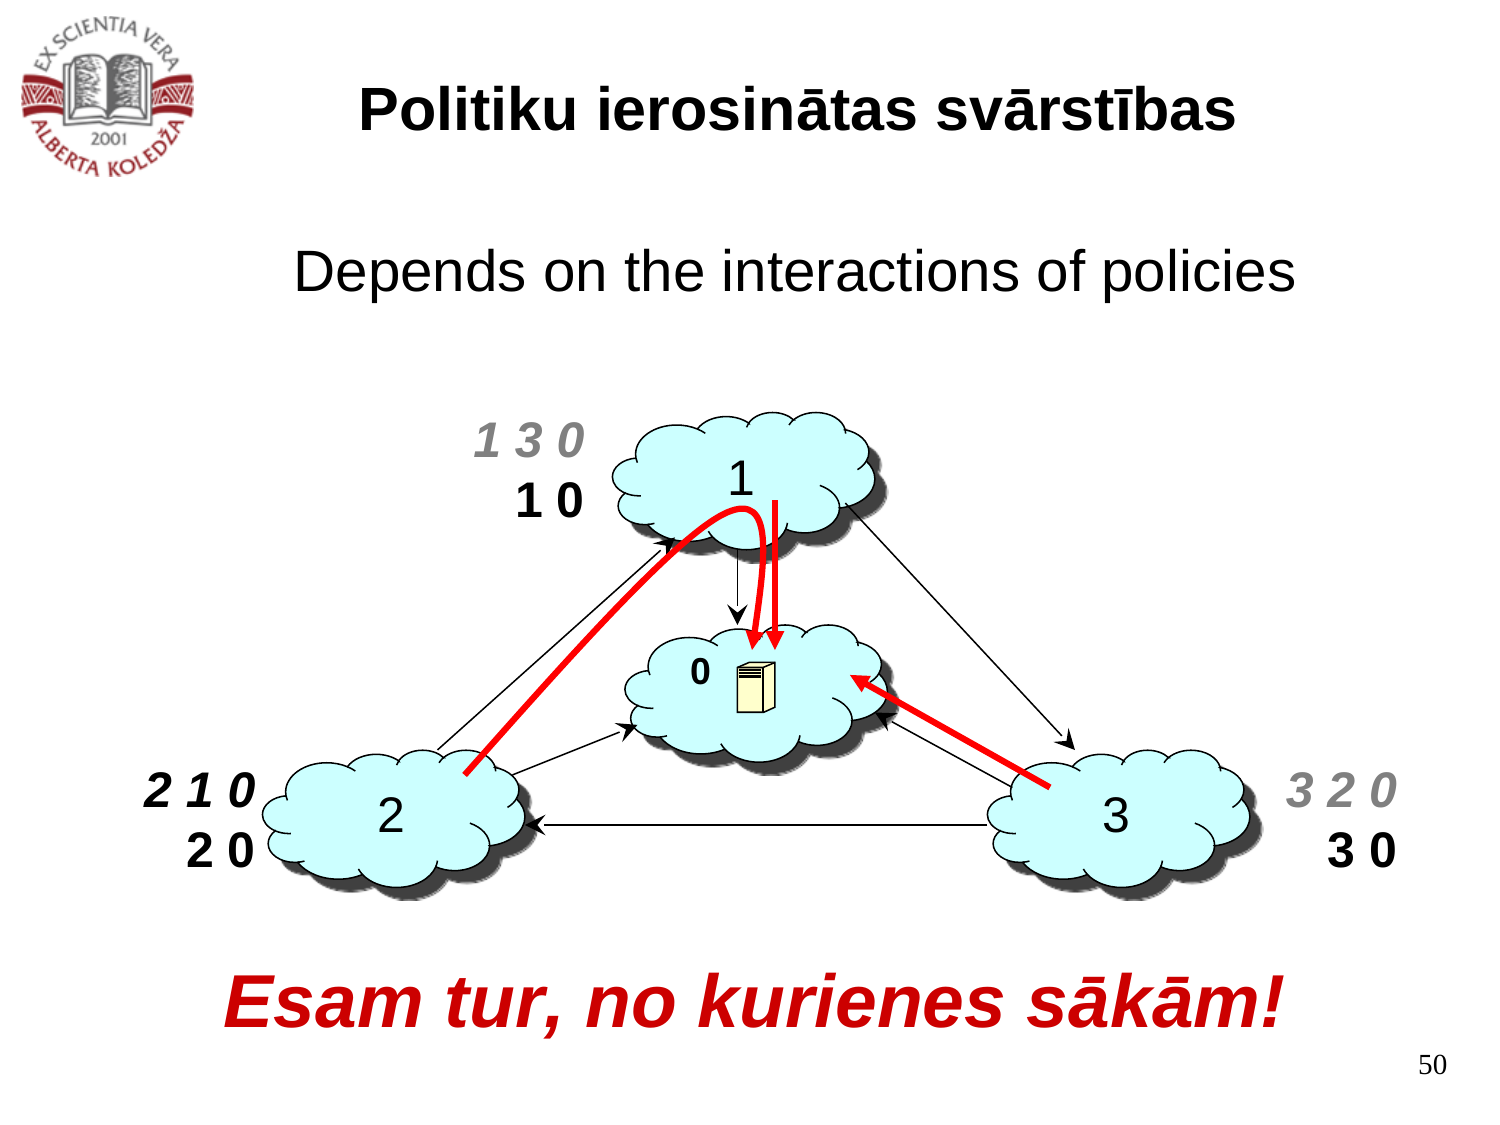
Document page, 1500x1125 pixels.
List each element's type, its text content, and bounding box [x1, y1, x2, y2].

text_box <skaitlis> [1312, 1037, 1463, 1101]
text_box [987, 750, 1250, 888]
text_box 1 3 0 1 0 [458, 399, 600, 536]
text_box 2 1 0 2 0 [129, 749, 271, 886]
text_box 3 [1087, 774, 1146, 851]
picture [21, 163, 194, 177]
text_box [612, 412, 875, 546]
text_box [764, 627, 772, 632]
text_box 3 2 0 3 0 [1270, 749, 1412, 886]
text_box 2 [362, 774, 421, 851]
text_box Esam tur, no kurienes sākām! [208, 944, 1302, 1051]
text_box [271, 750, 525, 888]
text_box [691, 513, 760, 550]
picture [21, 16, 194, 49]
text_box [624, 624, 888, 763]
text_box 1 [712, 437, 771, 513]
title Politiku ierosinātas svārstības [0, 49, 1500, 163]
text_box 0 [675, 639, 726, 701]
text_box Depends on the interactions of policies [237, 224, 1313, 311]
